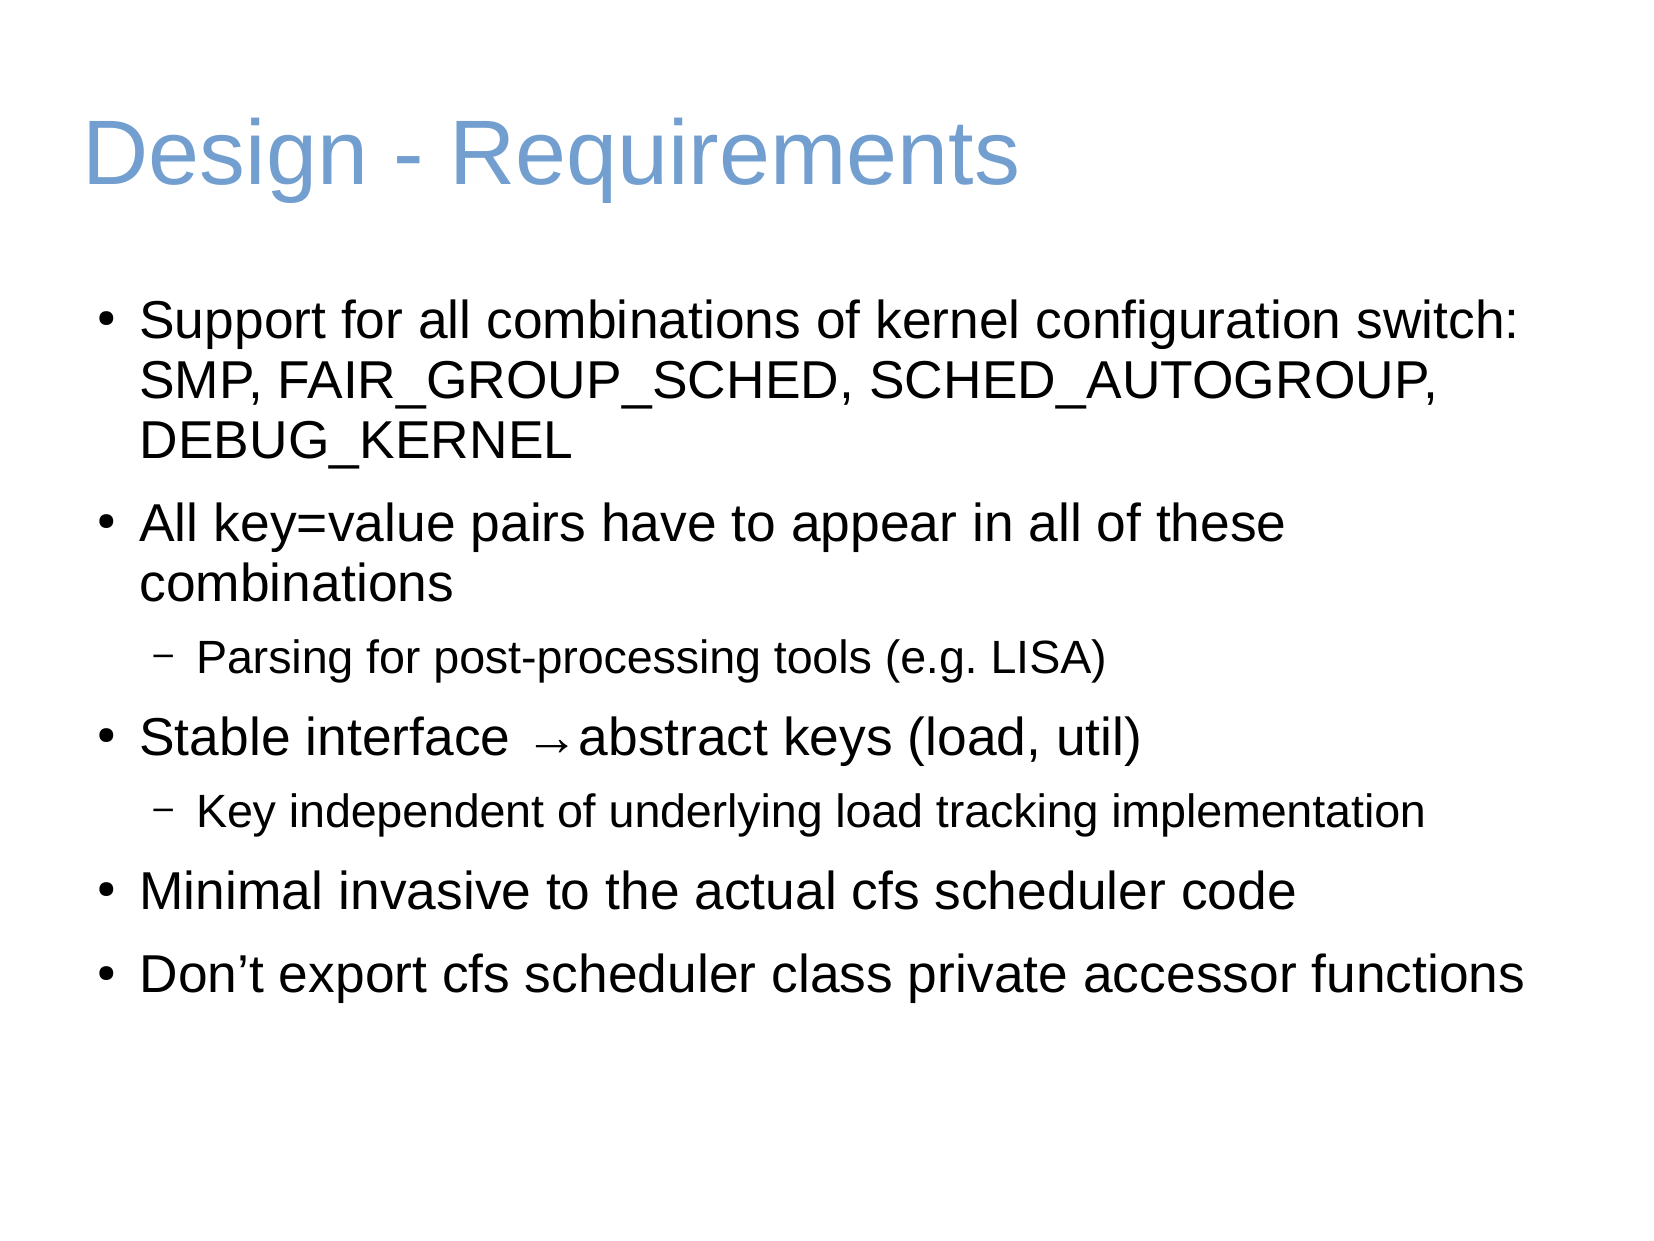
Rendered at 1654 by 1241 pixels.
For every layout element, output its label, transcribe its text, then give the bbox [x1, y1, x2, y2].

title Design - Requirements [82, 49, 1571, 257]
list Support for all combinations of kernel configuration switch: SMP, FAIR_GROUP_SCHED, SCHED_AUTOGROUP, DEBUG_KERNEL All key=value pairs have to appear in all of these combinations Parsing for post-processing tools (e.g. LISA) Stable interface →abstract keys (load, util) Key independent of underlying load tracking implementation Minimal invasive to the actual cfs scheduler code Don’t export cfs scheduler class private accessor functions [82, 290, 1571, 1010]
